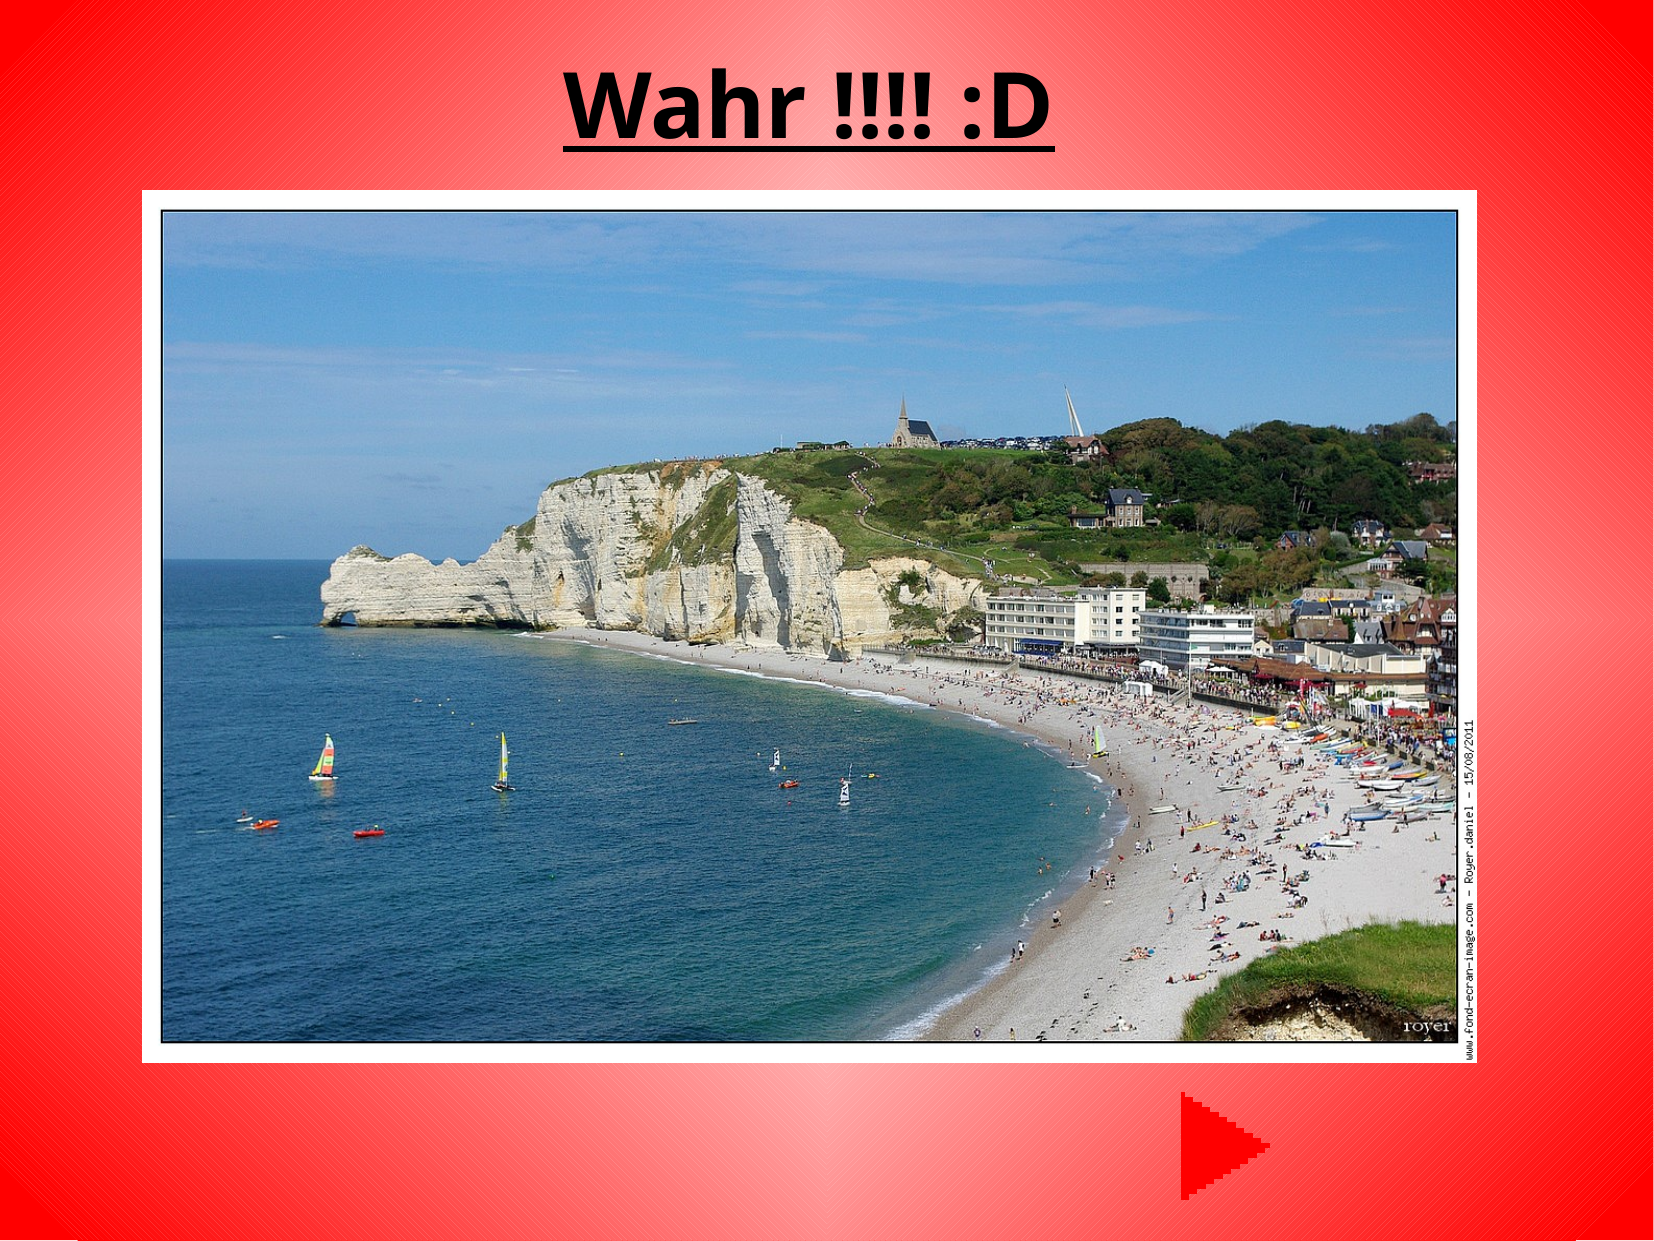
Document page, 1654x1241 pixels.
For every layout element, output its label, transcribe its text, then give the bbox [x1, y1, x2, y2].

picture [142, 190, 1477, 1063]
title Wahr !!!! :D [165, 0, 1477, 190]
picture [1181, 1092, 1359, 1200]
